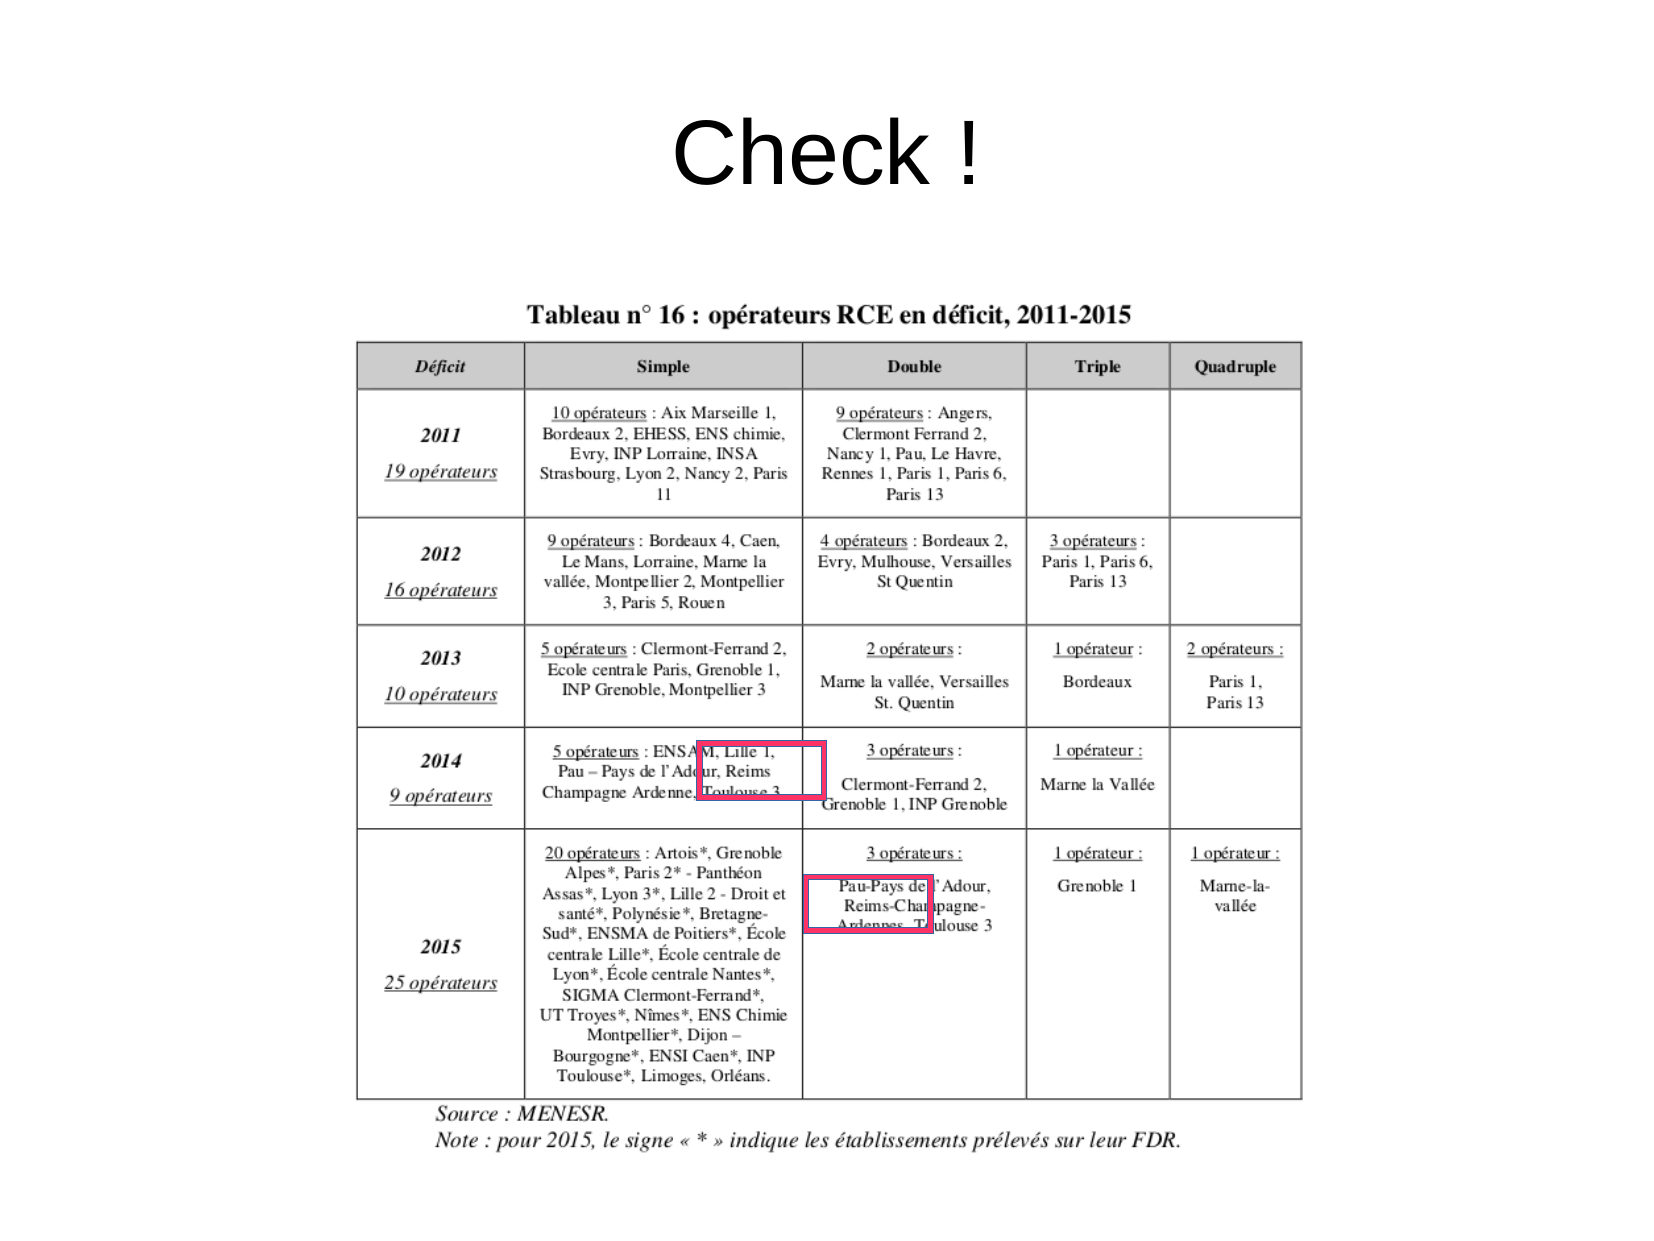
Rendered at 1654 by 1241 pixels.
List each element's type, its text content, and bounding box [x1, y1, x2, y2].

picture [329, 284, 1324, 1171]
text_box [803, 874, 934, 934]
title Check ! [82, 49, 1571, 257]
text_box [696, 740, 827, 801]
